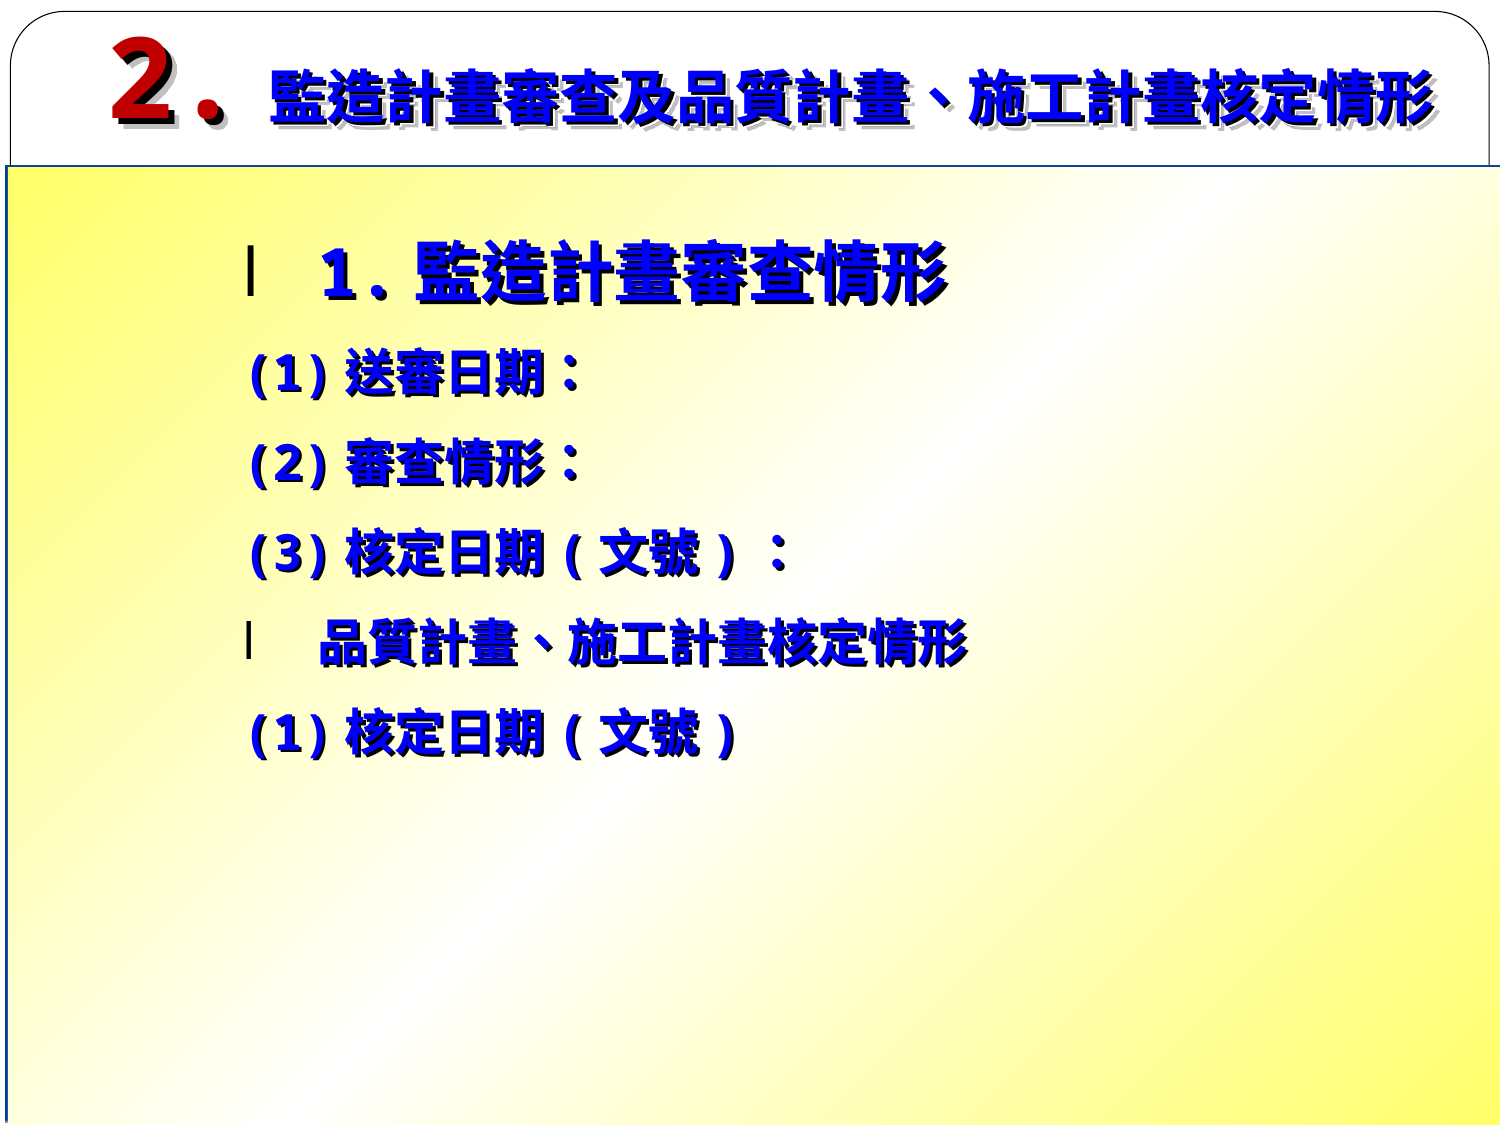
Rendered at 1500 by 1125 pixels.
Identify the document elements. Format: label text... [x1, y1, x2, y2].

text_box [8, 168, 1500, 1125]
text_box 2.監造計畫審查及品質計畫、施工計畫核定情形 [0, 0, 1499, 183]
text_box 1.監造計畫審查情形 (1)送審日期： (2)審查情形： (3)核定日期(文號)： 品質計畫、施工計畫核定情形 (1)核定日期(文號) [78, 183, 1428, 1100]
